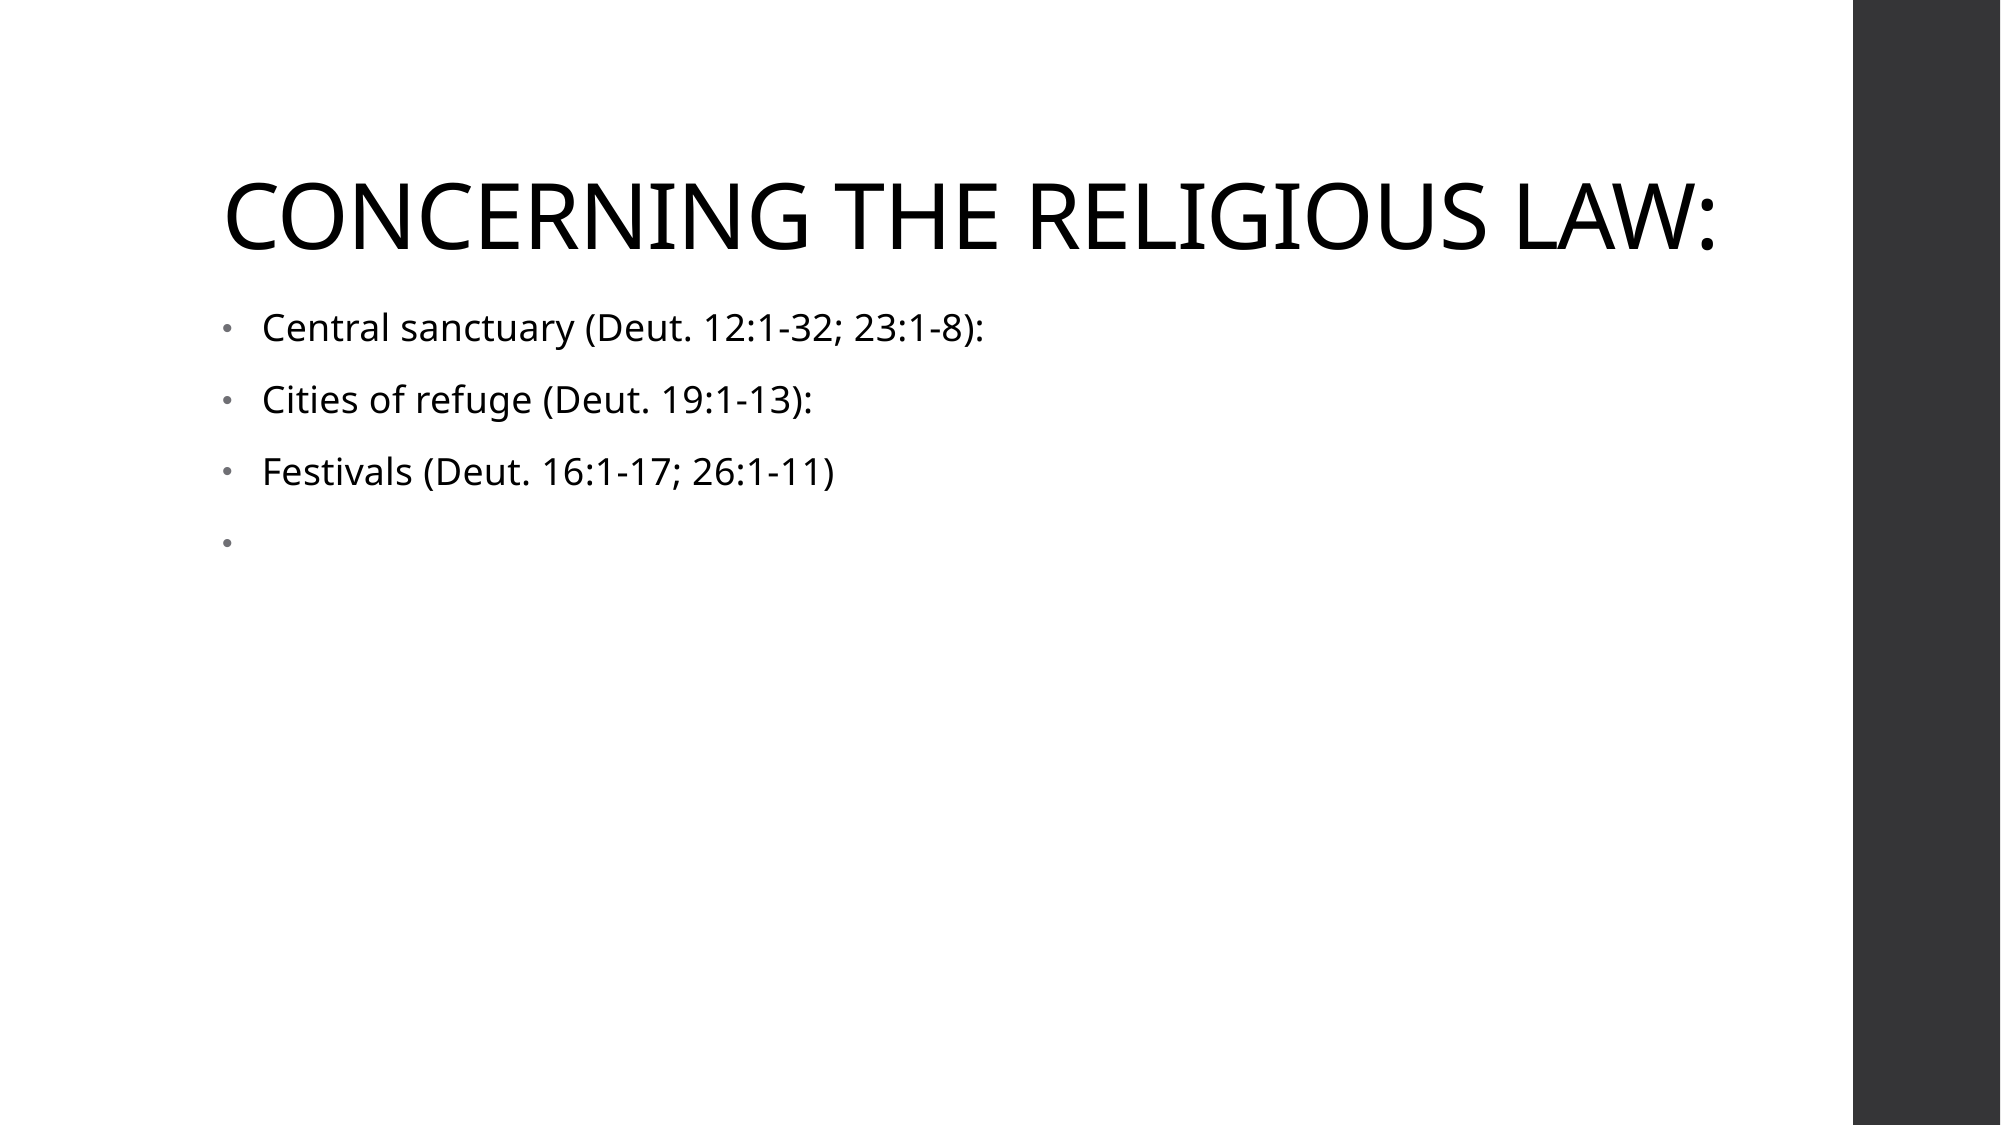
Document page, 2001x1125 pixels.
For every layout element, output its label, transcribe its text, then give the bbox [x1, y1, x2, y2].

list Central sanctuary (Deut. 12:1-32; 23:1-8): Cities of refuge (Deut. 19:1-13): Festivals (Deut. 16:1-17; 26:1-11) [206, 299, 1617, 1014]
title CONCERNING THE RELIGIOUS LAW: [206, 60, 1797, 278]
